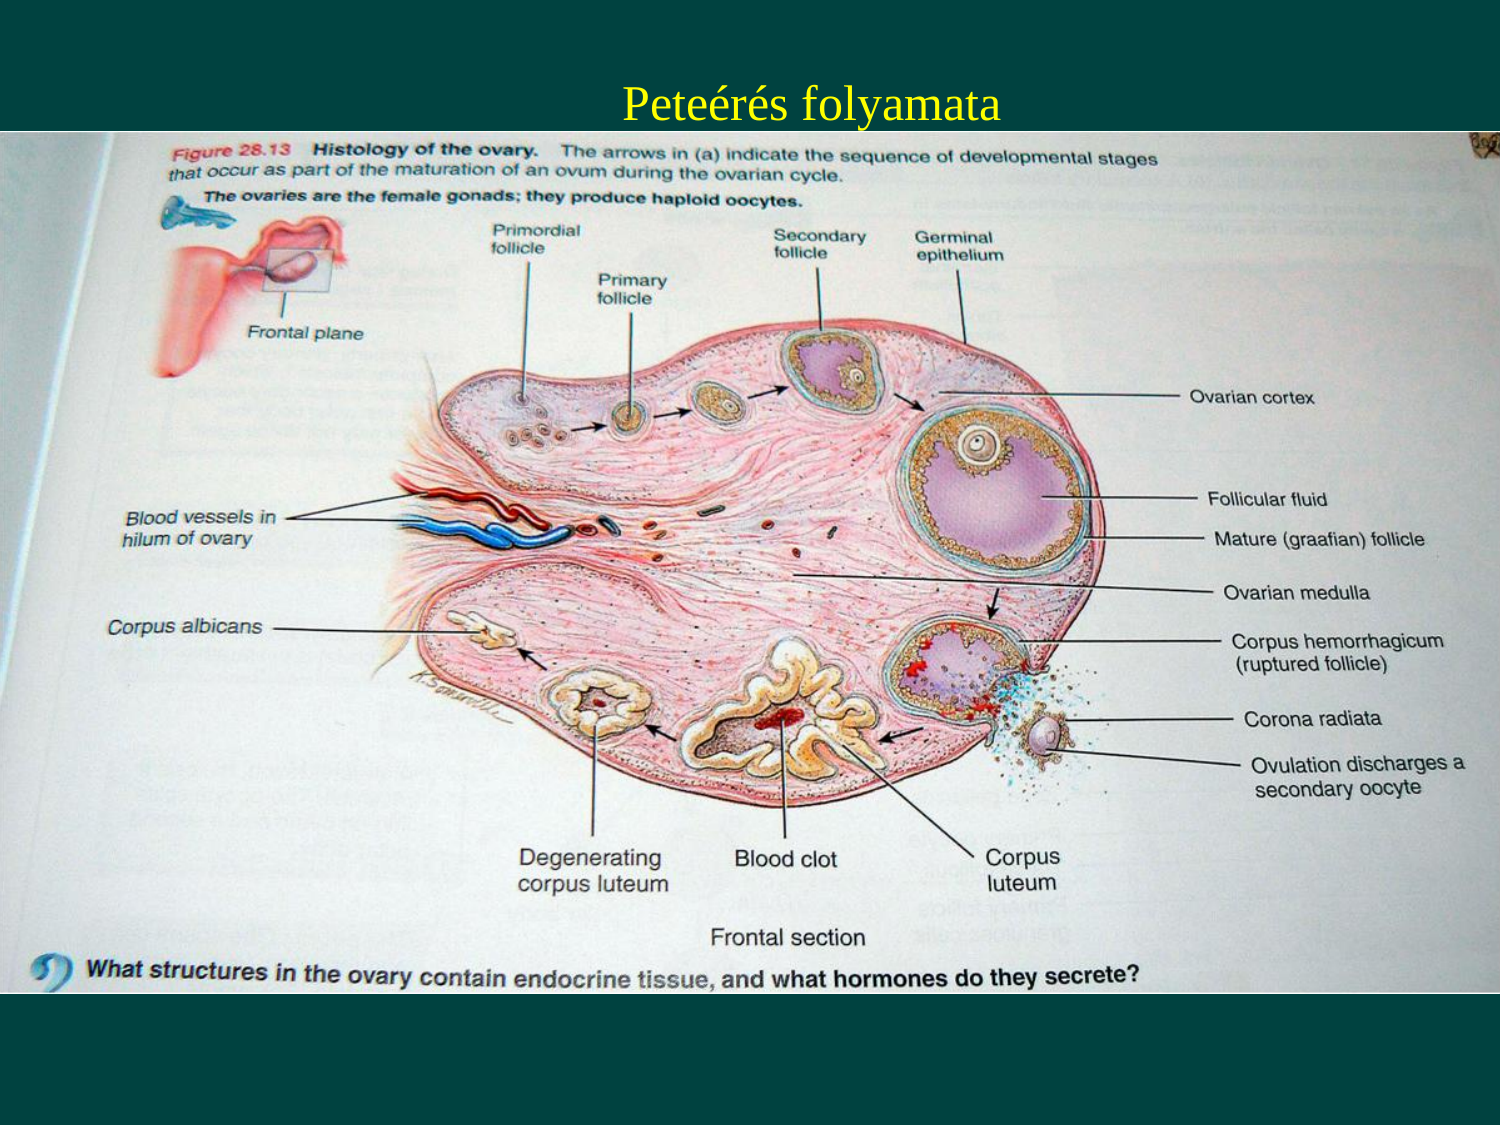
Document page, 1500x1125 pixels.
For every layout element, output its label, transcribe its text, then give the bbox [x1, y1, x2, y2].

picture [0, 131, 1500, 994]
title Peteérés folyamata [174, 37, 1450, 131]
